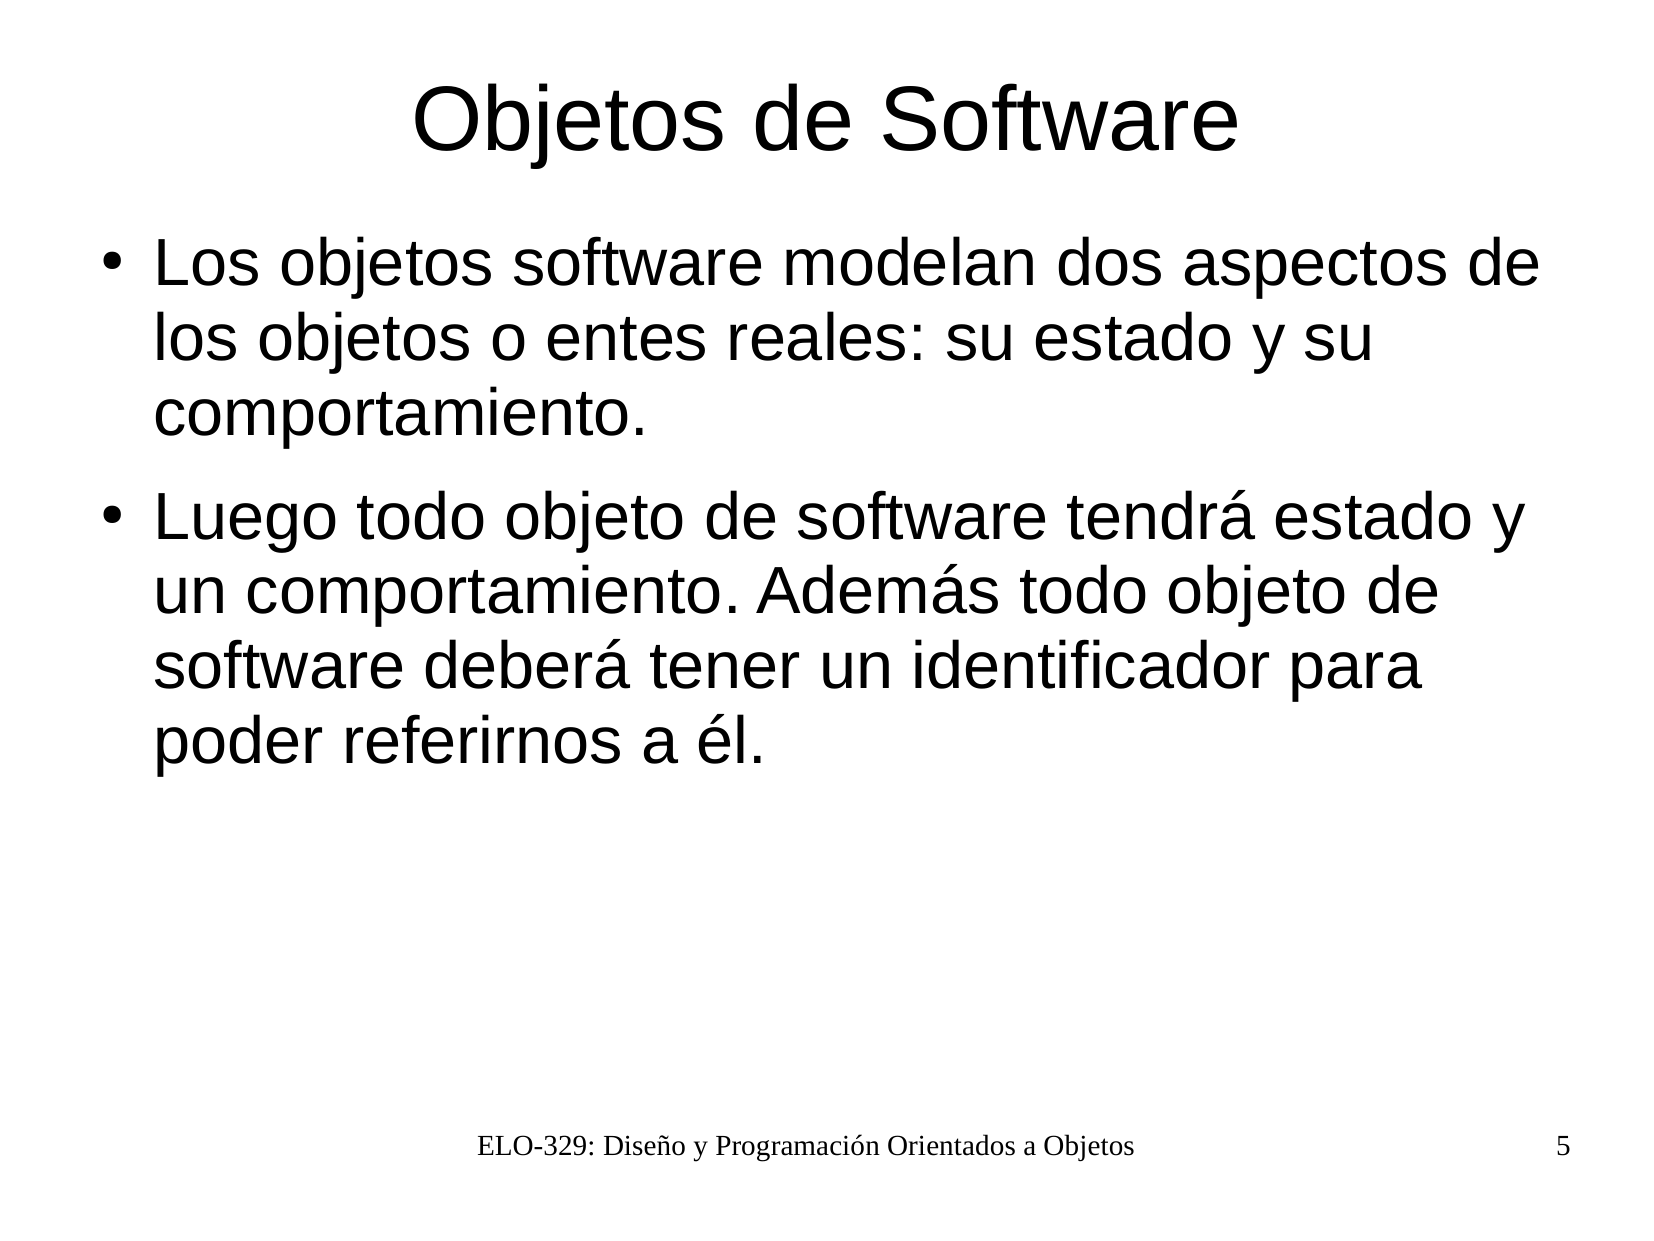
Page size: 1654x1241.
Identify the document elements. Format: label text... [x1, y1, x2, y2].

title Objetos de Software [82, 56, 1571, 181]
list Los objetos software modelan dos aspectos de los objetos o entes reales: su estado y su comportamiento. Luego todo objeto de software tendrá estado y un comportamiento. Además todo objeto de software deberá tener un identificador para poder referirnos a él. [82, 225, 1571, 1109]
